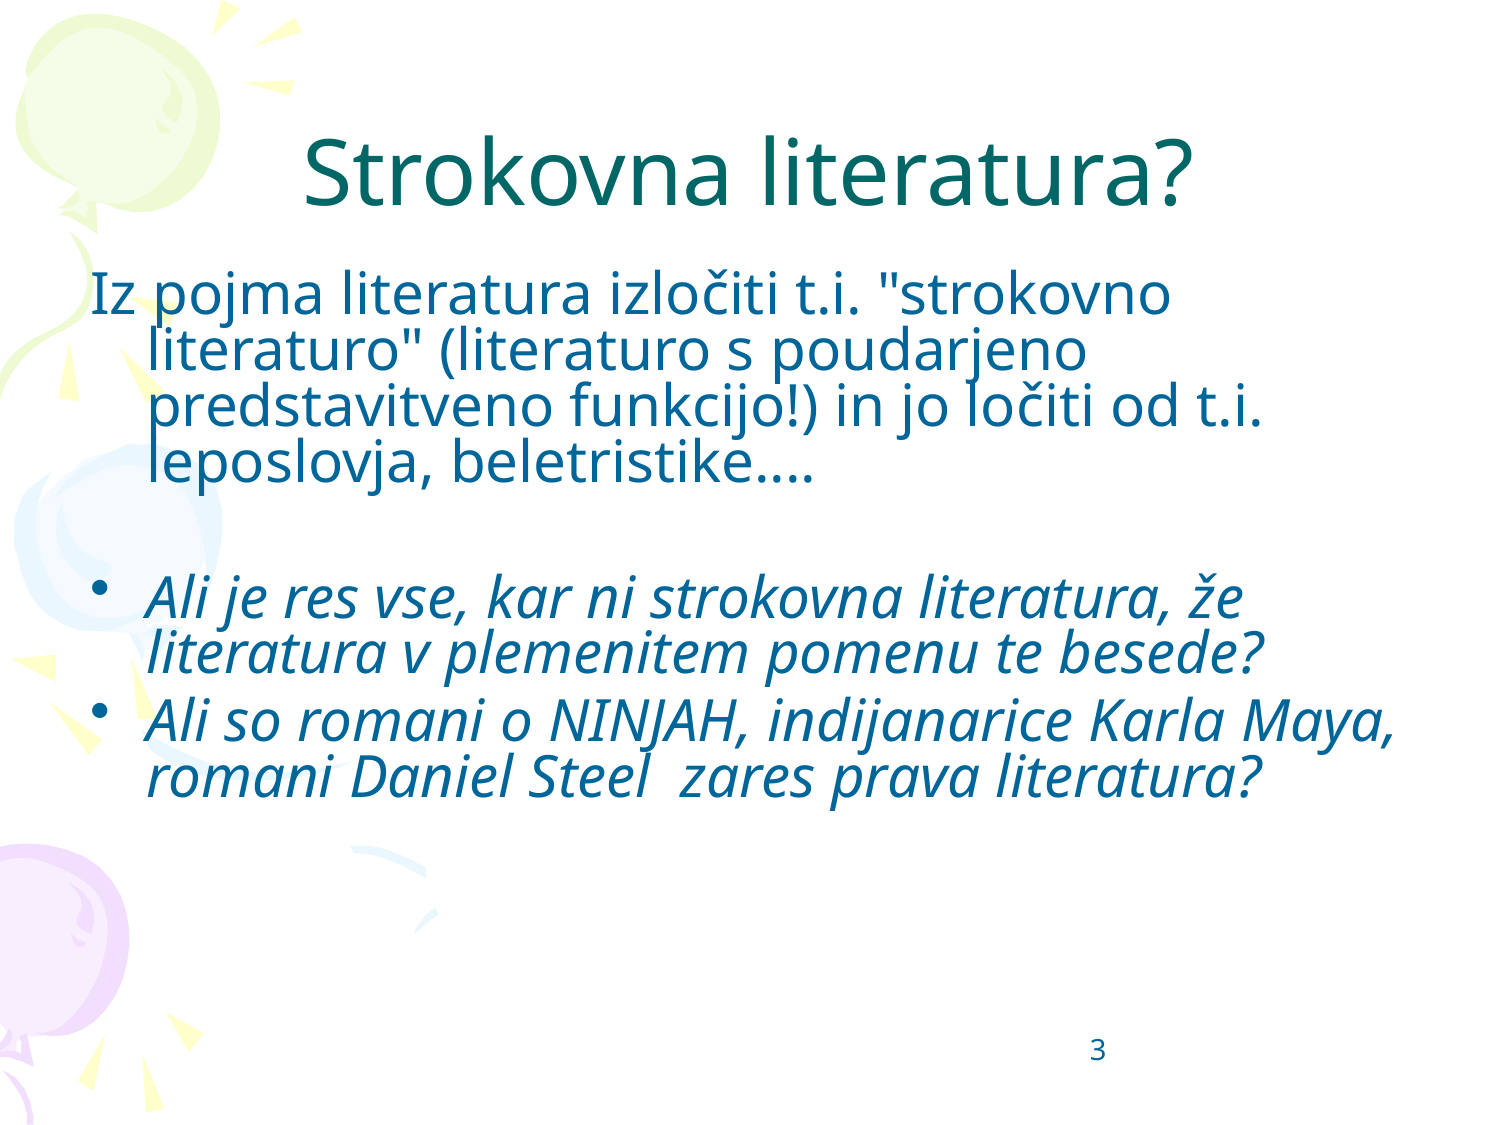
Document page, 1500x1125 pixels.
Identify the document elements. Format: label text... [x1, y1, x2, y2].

title Strokovna literatura? [72, 16, 1425, 233]
slide_number <number> [1074, 1024, 1425, 1100]
list Iz pojma literatura izločiti t.i. "strokovno literaturo" (literaturo s poudarjeno predstavitveno funkcijo!) in jo ločiti od t.i. leposlovja, beletristike.... Ali je res vse, kar ni strokovna literatura, že literatura v plemenitem pomenu te besede? Ali so romani o NINJAH, indijanarice Karla Maya, romani Daniel Steel zares prava literatura? [75, 262, 1425, 994]
